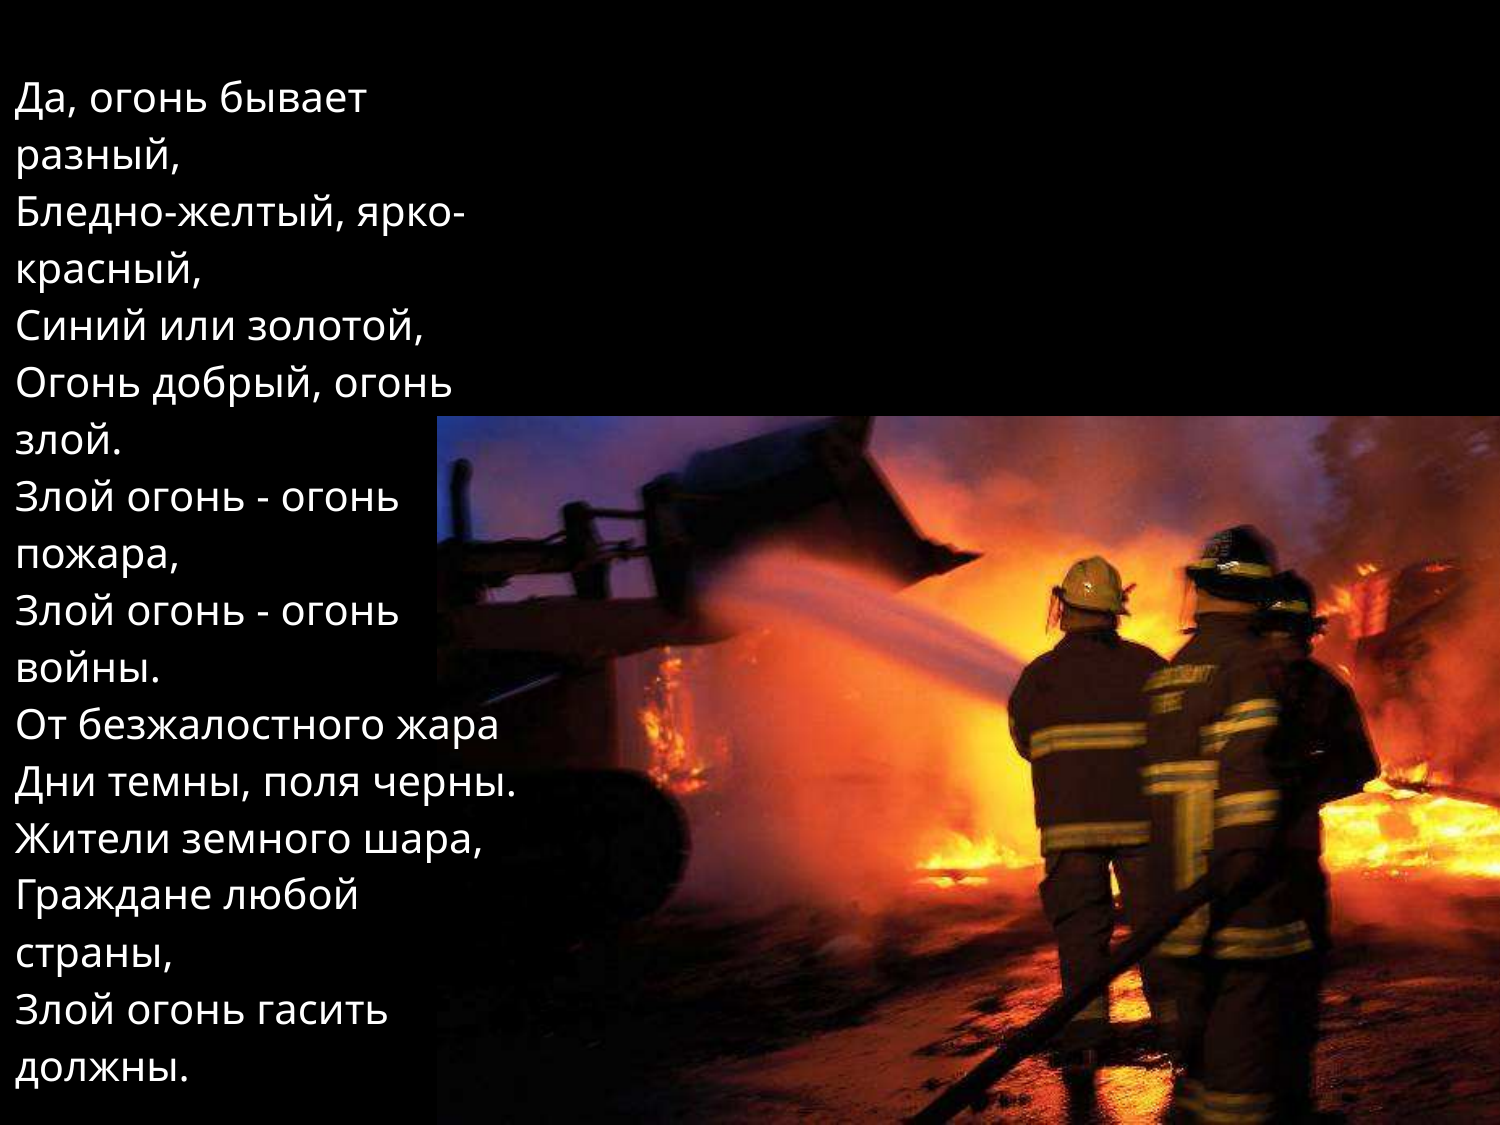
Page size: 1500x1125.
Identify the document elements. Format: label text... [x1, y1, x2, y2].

text_box Да, огонь бывает разный, Бледно-желтый, ярко-красный, Синий или золотой, Огонь добрый, огонь злой. Злой огонь - огонь пожара, Злой огонь - огонь войны. От безжалостного жара Дни темны, поля черны. Жители земного шара, Граждане любой страны, Злой огонь гасить должны. [0, 59, 538, 1102]
picture [437, 416, 1500, 1125]
